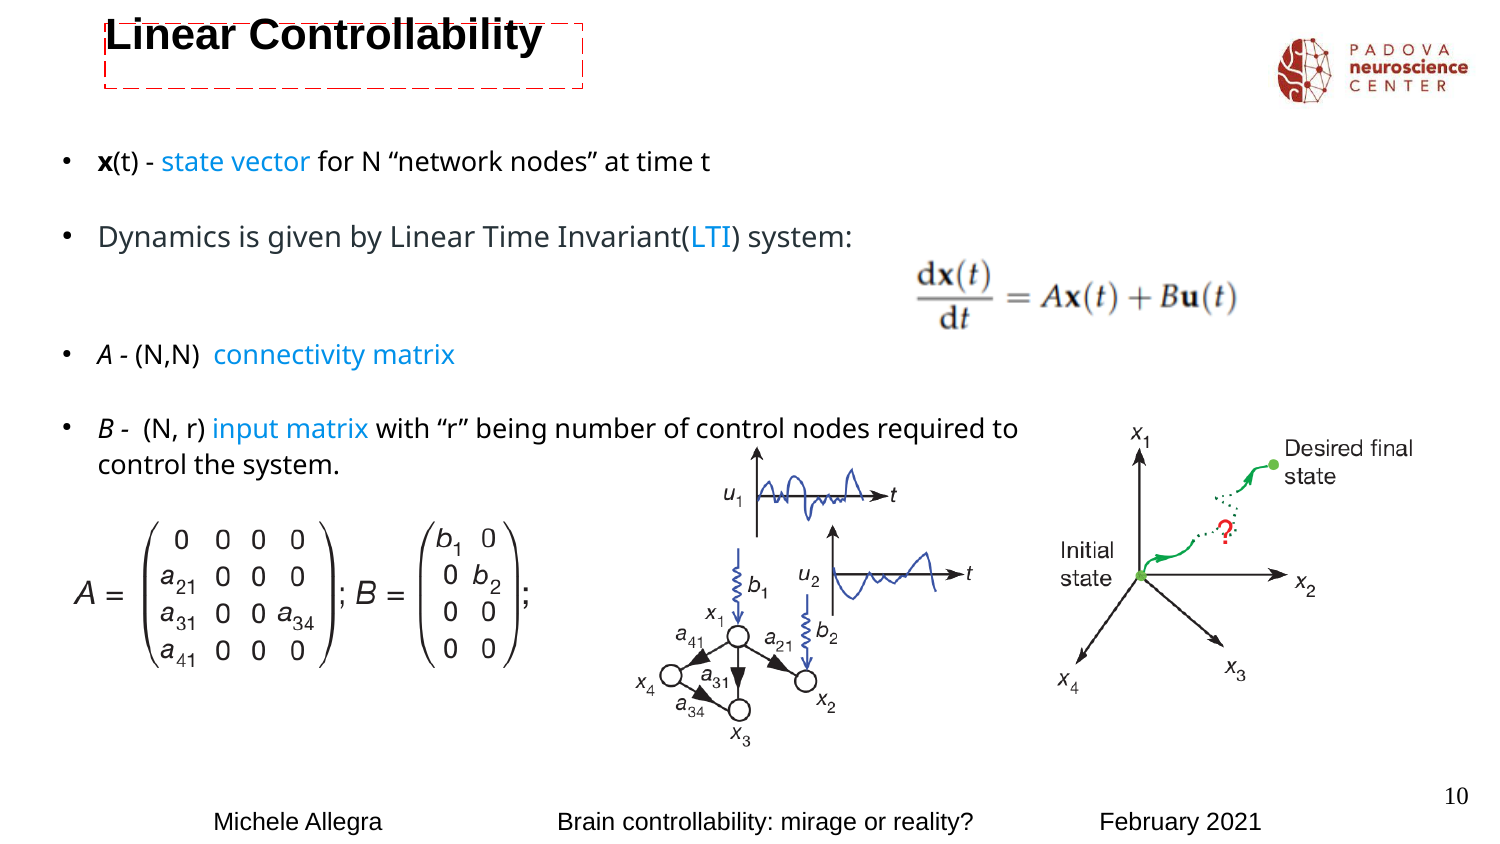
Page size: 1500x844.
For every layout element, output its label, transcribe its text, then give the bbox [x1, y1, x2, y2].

text_box Michele Allegra Brain controllability: mirage or reality? February 2021 [64, 794, 1415, 844]
picture [71, 496, 532, 680]
title Linear Controllability [105, 23, 583, 89]
slide_number <number> [1378, 779, 1469, 844]
picture [1268, 10, 1476, 123]
picture [616, 458, 984, 753]
picture [1123, 243, 1260, 347]
picture [1053, 403, 1421, 699]
text_box x(t) - state vector for N “network nodes” at time t Dynamics is given by Linear Time Invariant(LTI) system: A - (N,N) connectivity matrix B - (N, r) input matrix with “r” being number of control nodes required to control the system. [47, 135, 1123, 458]
